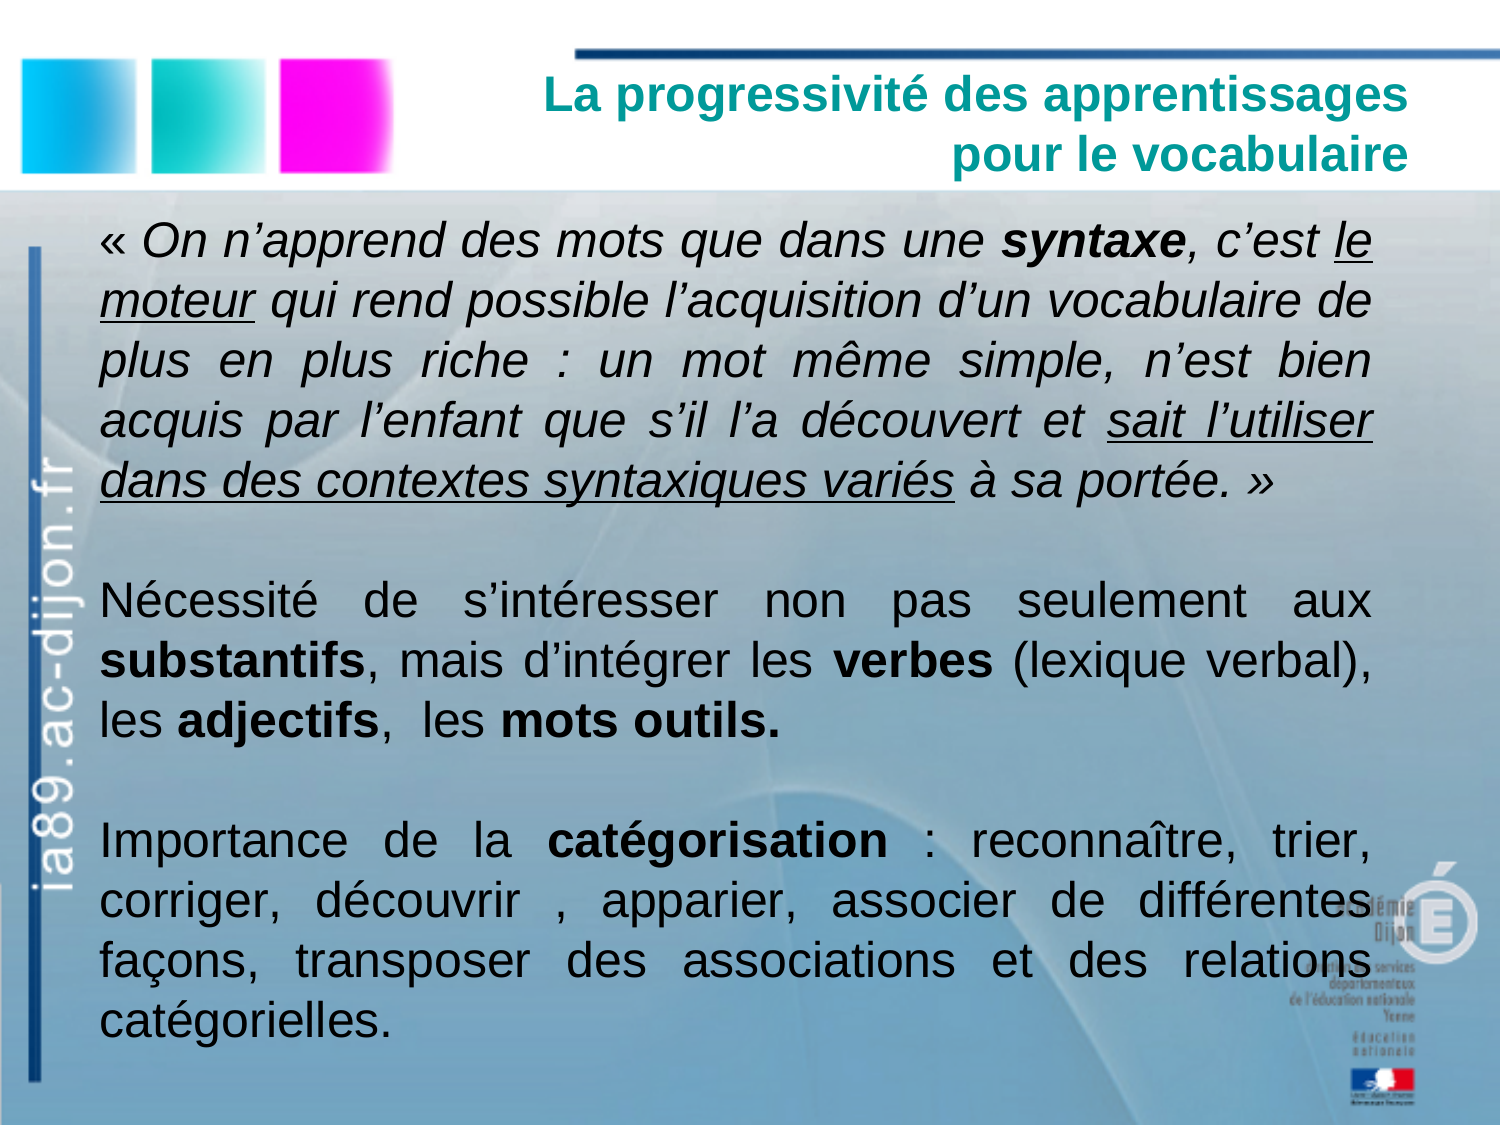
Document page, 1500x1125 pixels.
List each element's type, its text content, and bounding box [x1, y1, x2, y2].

title La progressivité des apprentissages pour le vocabulaire [454, 42, 1425, 200]
list « On n’apprend des mots que dans une syntaxe, c’est le moteur qui rend possible l’acquisition d’un vocabulaire de plus en plus riche : un mot même simple, n’est bien acquis par l’enfant que s’il l’a découvert et sait l’utiliser dans des contextes syntaxiques variés à sa portée. » Nécessité de s’intéresser non pas seulement aux substantifs, mais d’intégrer les verbes (lexique verbal), les adjectifs, les mots outils. Importance de la catégorisation : reconnaître, trier, corriger, découvrir , apparier, associer de différentes façons, transposer des associations et des relations catégorielles. [84, 200, 1388, 1056]
picture [0, 0, 1500, 1125]
